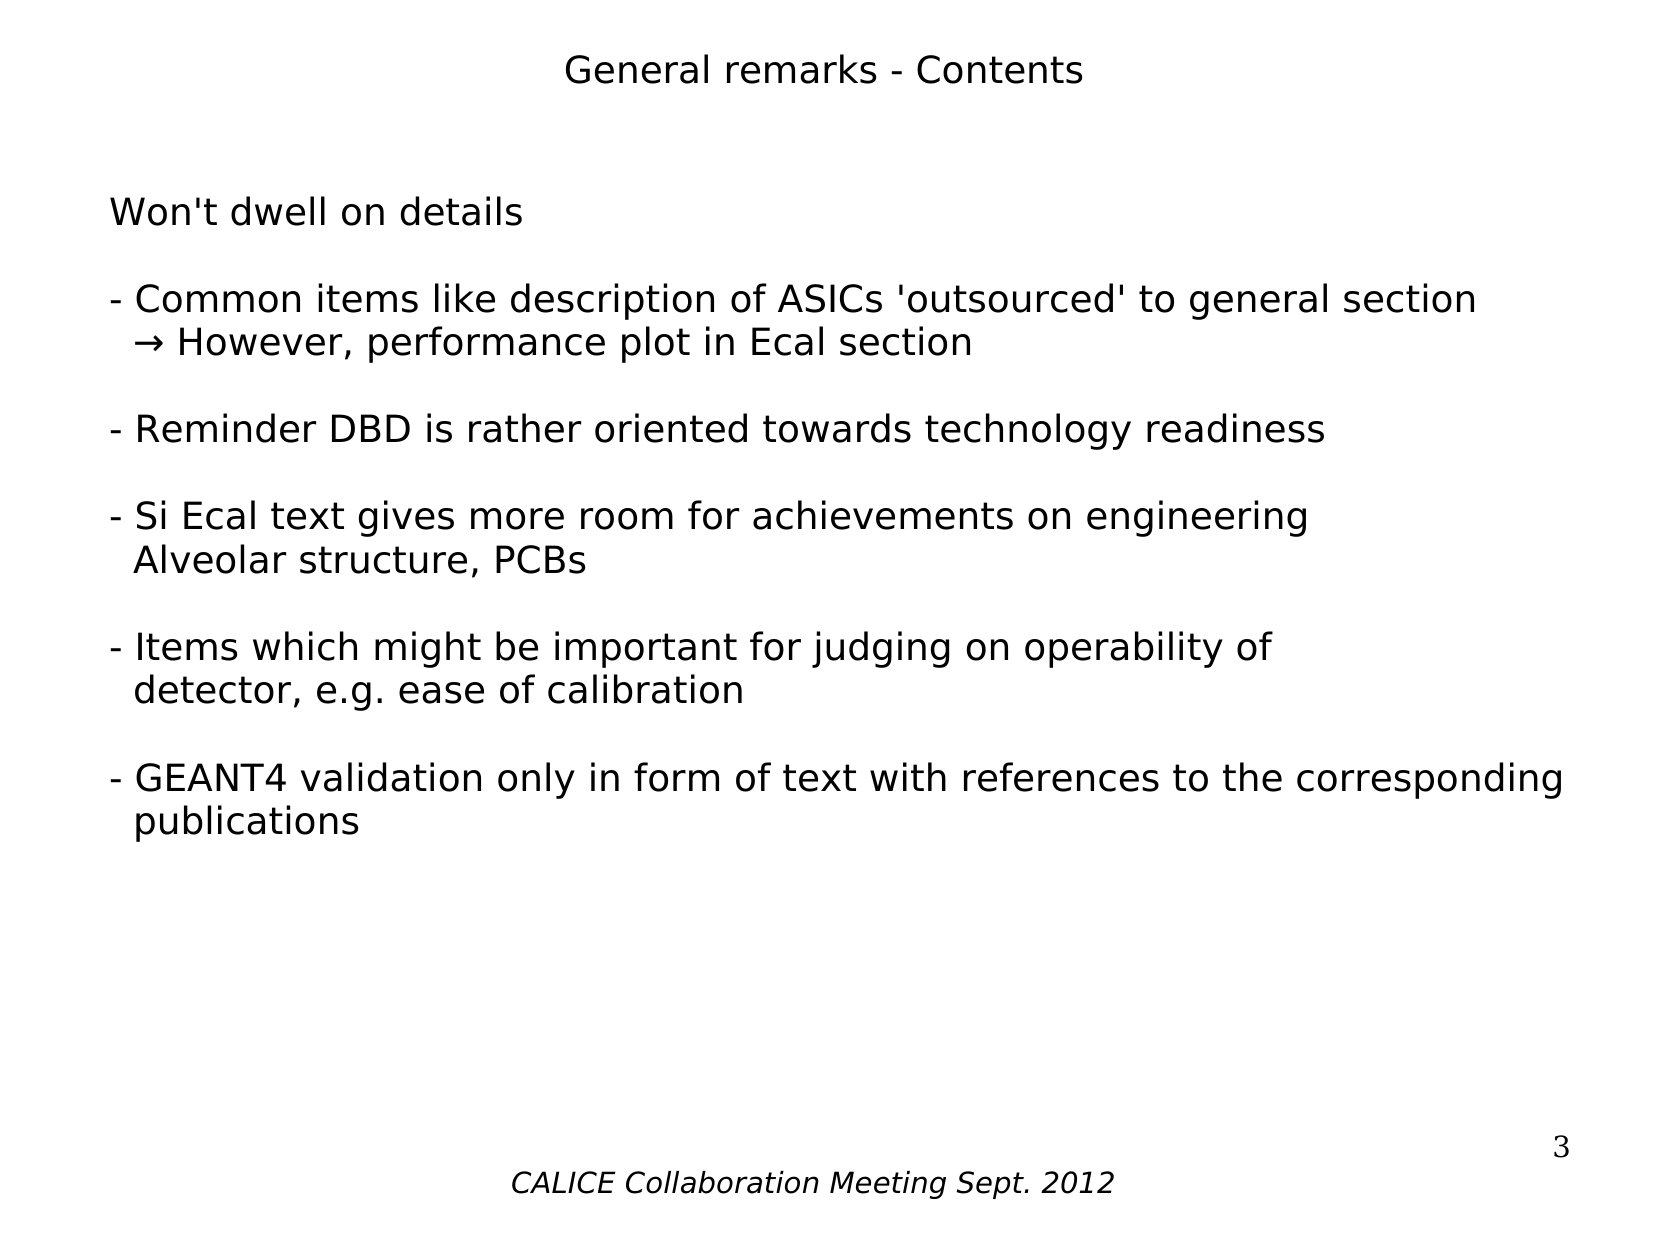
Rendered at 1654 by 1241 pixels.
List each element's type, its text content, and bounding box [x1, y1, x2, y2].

text_box Won't dwell on details - Common items like description of ASICs 'outsourced' to general section → However, performance plot in Ecal section - Reminder DBD is rather oriented towards technology readiness - Si Ecal text gives more room for achievements on engineering Alveolar structure, PCBs - Items which might be important for judging on operability of detector, e.g. ease of calibration - GEANT4 validation only in form of text with references to the corresponding publications [94, 183, 1575, 895]
text_box General remarks - Contents [549, 41, 1099, 100]
